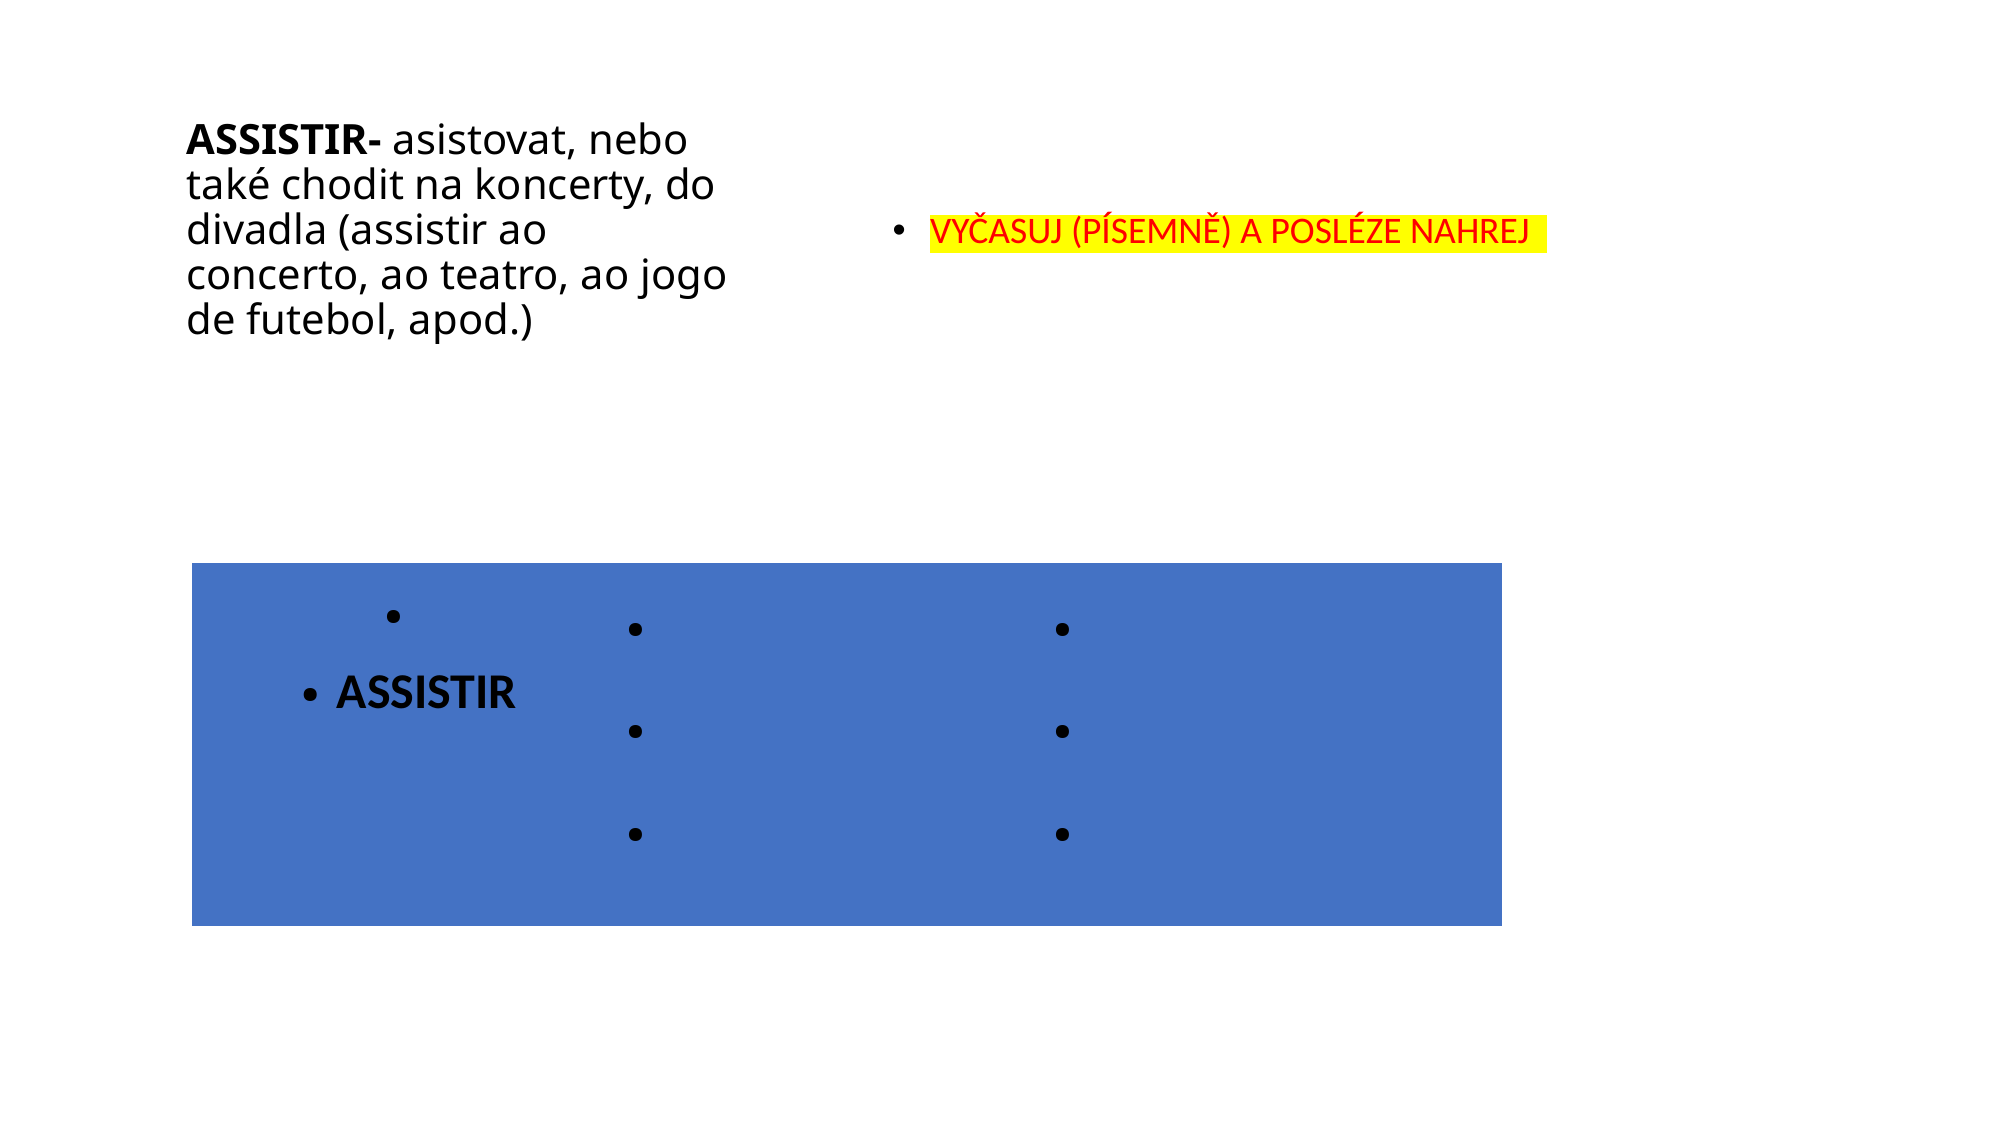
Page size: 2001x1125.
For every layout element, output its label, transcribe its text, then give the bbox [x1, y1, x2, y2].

table_header [627, 563, 1054, 665]
table_cell [627, 767, 1054, 926]
table_cell [1054, 665, 1502, 767]
table_header ASSISTIR [192, 563, 627, 926]
table_cell [1054, 767, 1502, 926]
list VYČASUJ (PÍSEMNĚ) A POSLÉZE NAHREJ [877, 96, 1863, 367]
title ASSISTIR- asistovat, nebo také chodit na koncerty, do divadla (assistir ao concerto, ao teatro, ao jogo de futebol, apod.) [171, 96, 756, 367]
table_cell [627, 665, 1054, 767]
table_header [1054, 563, 1502, 665]
